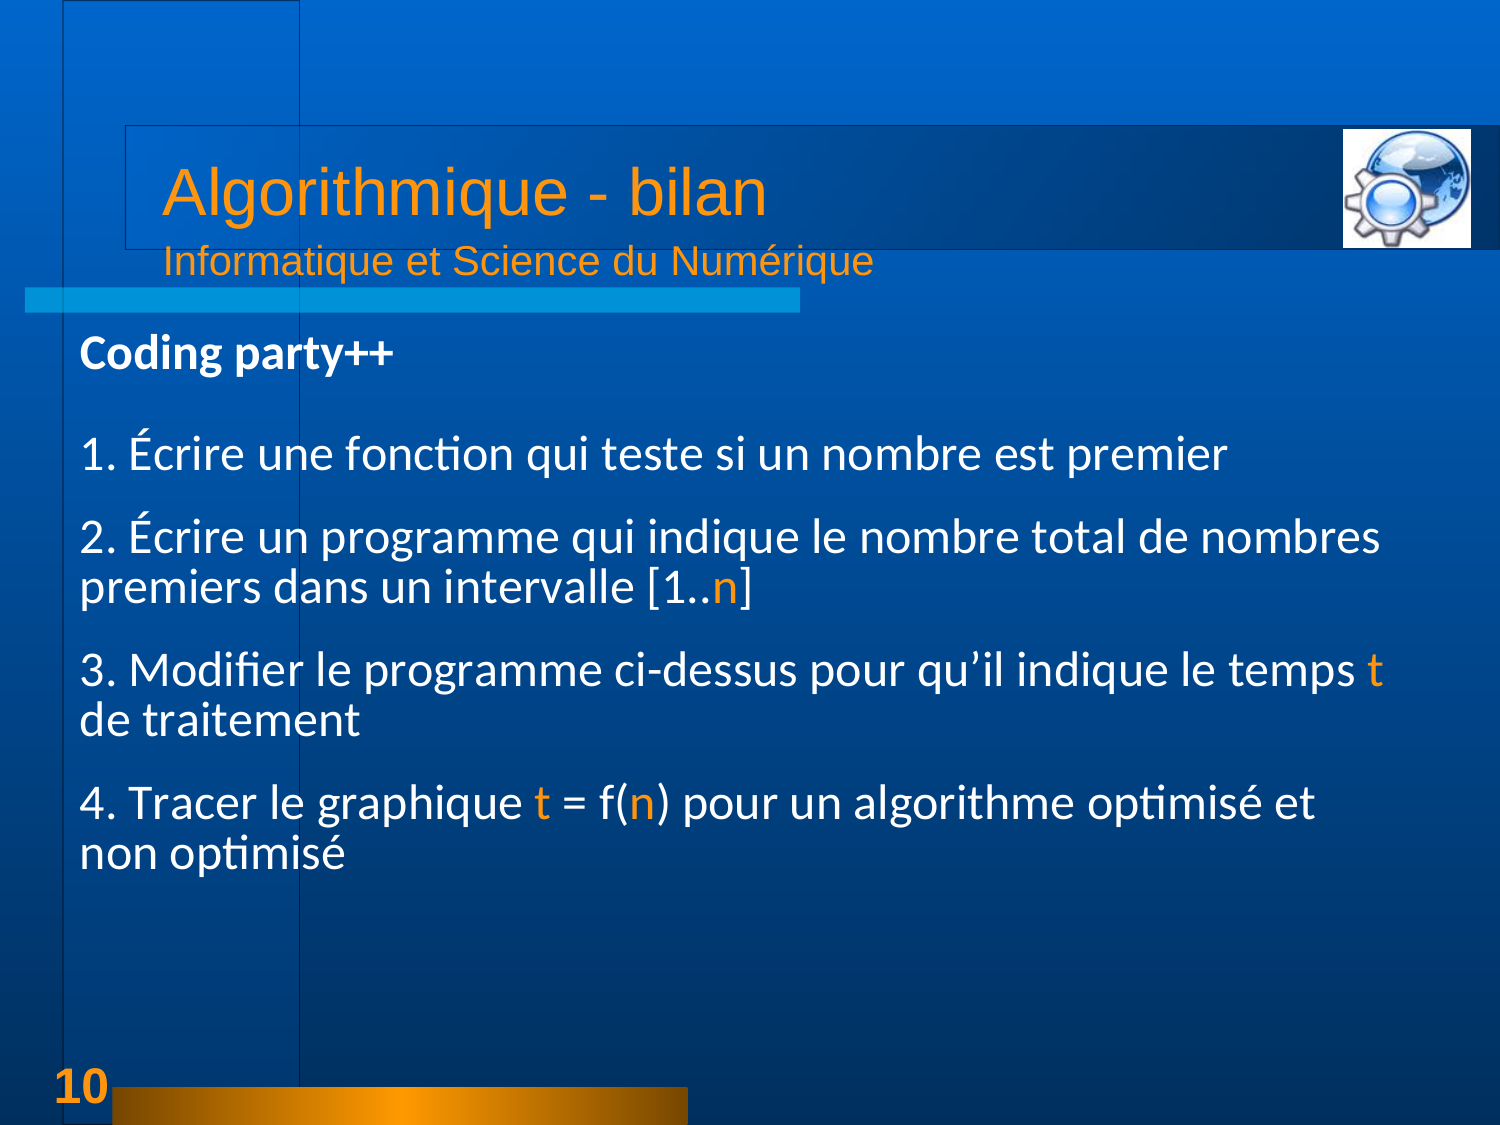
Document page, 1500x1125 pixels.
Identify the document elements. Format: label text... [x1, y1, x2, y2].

picture [1343, 129, 1471, 248]
text_box Coding party++ Écrire une fonction qui teste si un nombre est premier Écrire un programme qui indique le nombre total de nombres premiers dans un intervalle [1..n] Modifier le programme ci-dessus pour qu’il indique le temps t de traitement Tracer le graphique t = f(n) pour un algorithme optimisé et non optimisé [64, 325, 1418, 1012]
